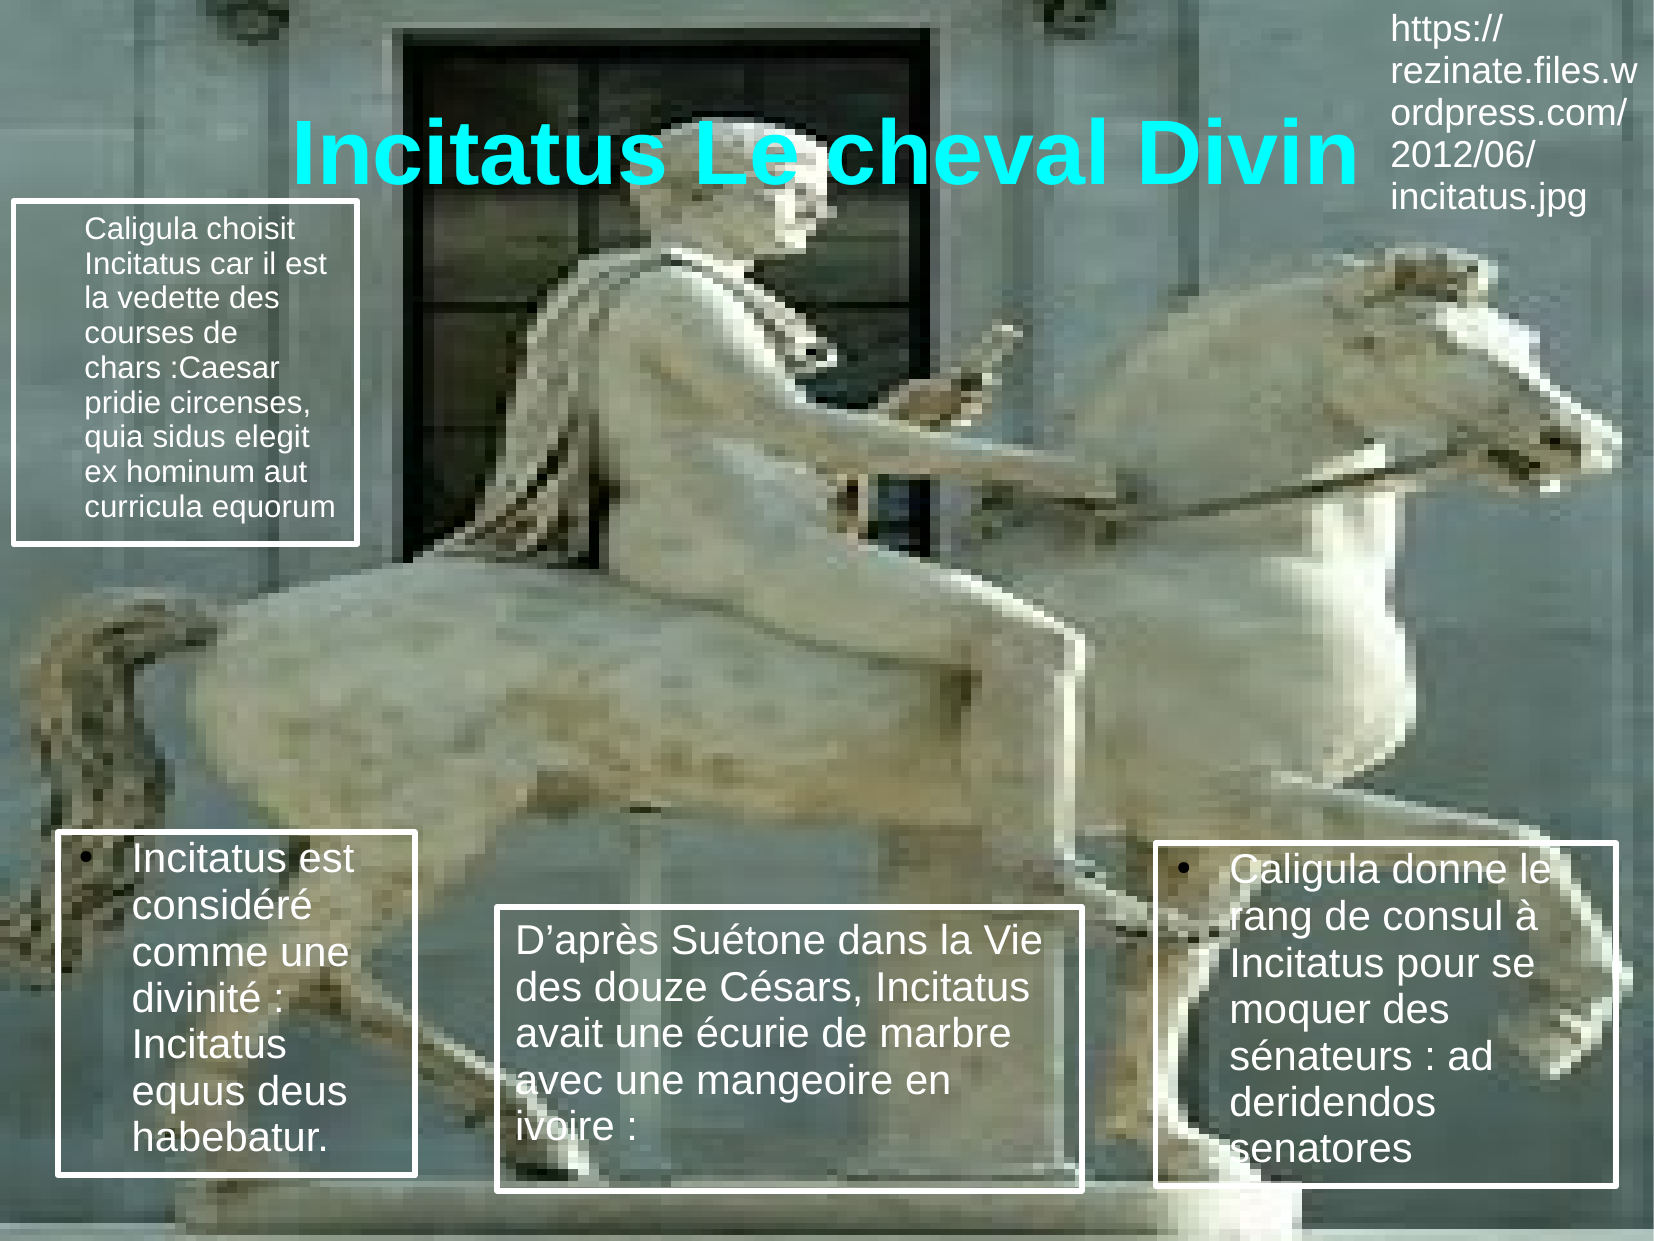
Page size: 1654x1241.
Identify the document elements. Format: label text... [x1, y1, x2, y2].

picture [0, 0, 1654, 1241]
title Incitatus Le cheval Divin [82, 49, 1571, 257]
text_box Caligula choisit Incitatus car il est la vedette des courses de chars :Caesar pridie circenses, quia sidus elegit ex hominum aut curricula equorum [13, 201, 358, 545]
list Incitatus est considéré comme une divinité : Incitatus equus deus habebatur. [57, 832, 415, 1176]
list Caligula donne le rang de consul à Incitatus pour se moquer des sénateurs : ad deridendos senatores [1155, 843, 1616, 1187]
text_box https://rezinate.files.wordpress.com/2012/06/incitatus.jpg [1375, 0, 1654, 225]
text_box D’après Suétone dans la Vie des douze Césars, Incitatus avait une écurie de marbre avec une mangeoire en ivoire : [497, 906, 1082, 1191]
